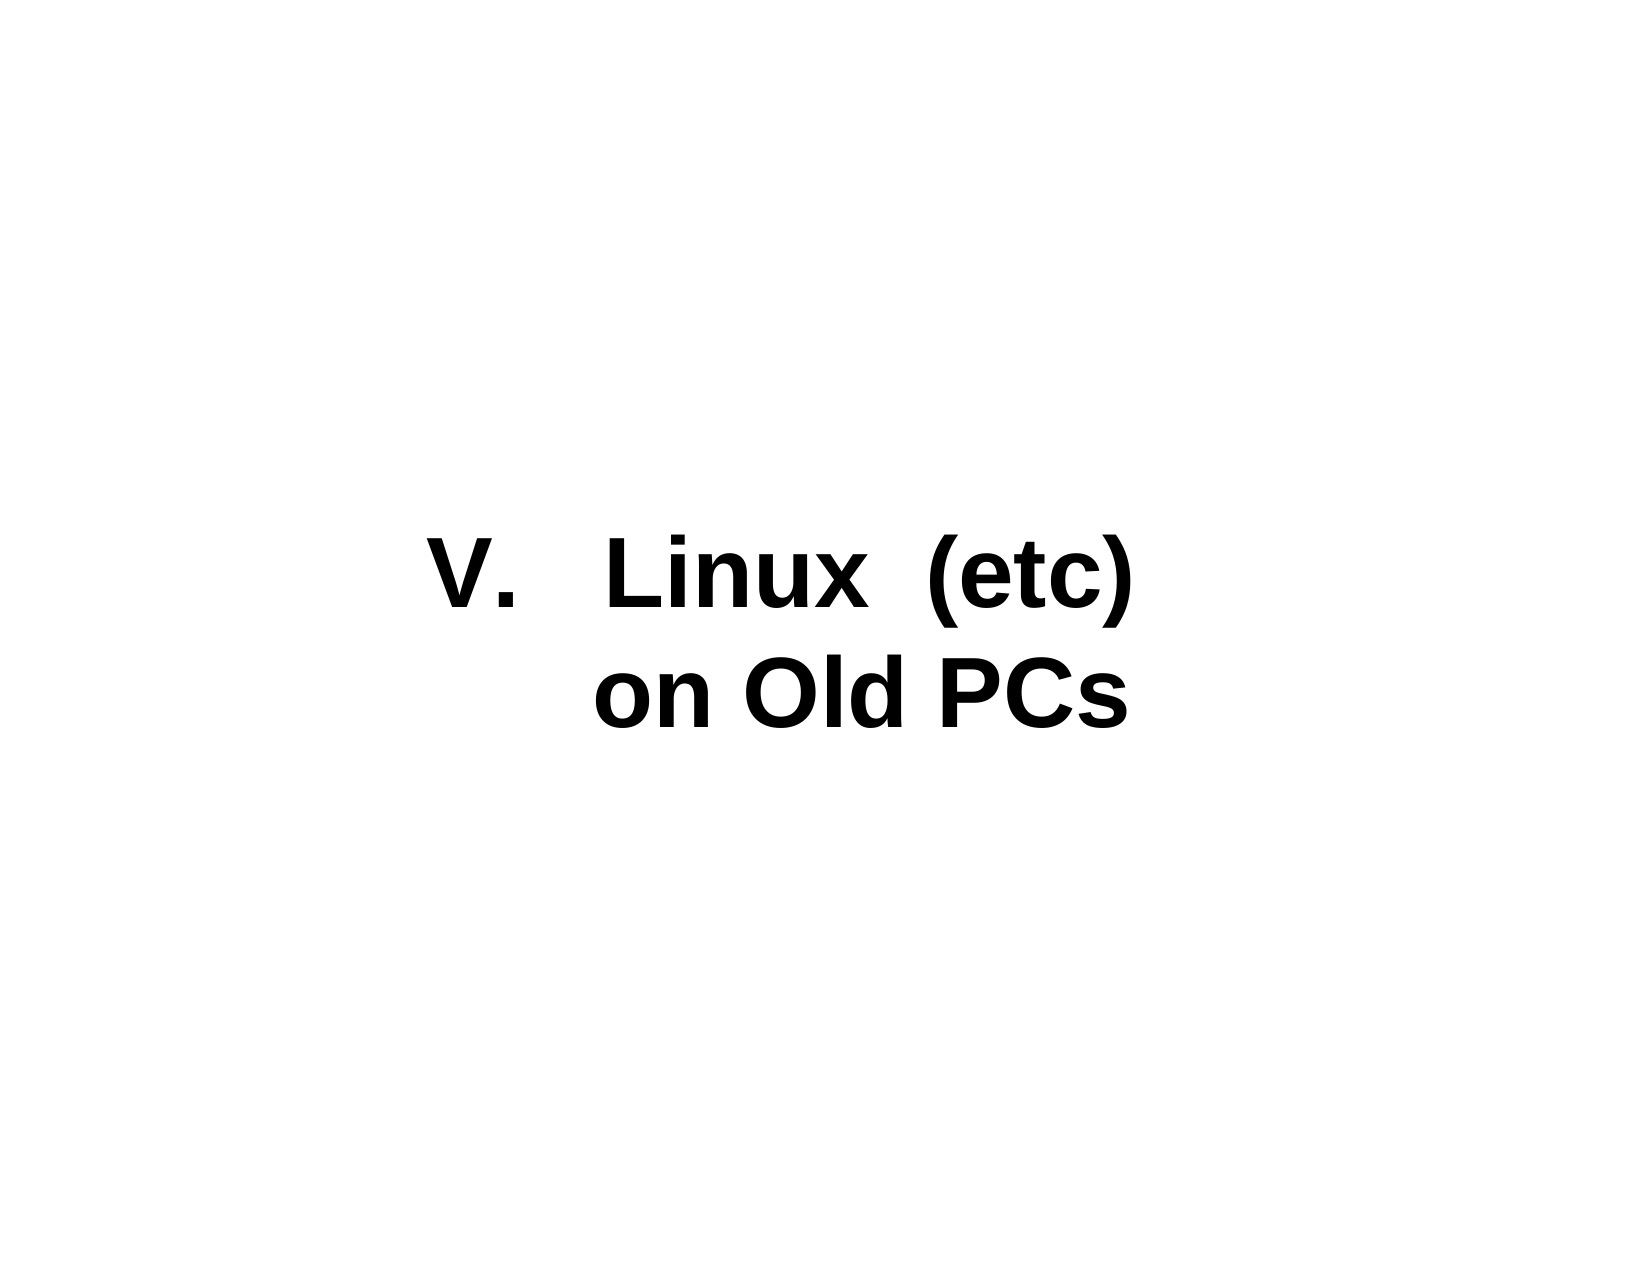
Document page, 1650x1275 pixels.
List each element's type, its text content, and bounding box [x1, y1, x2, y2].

text_box V. Linux (etc) on Old PCs [411, 499, 1152, 756]
